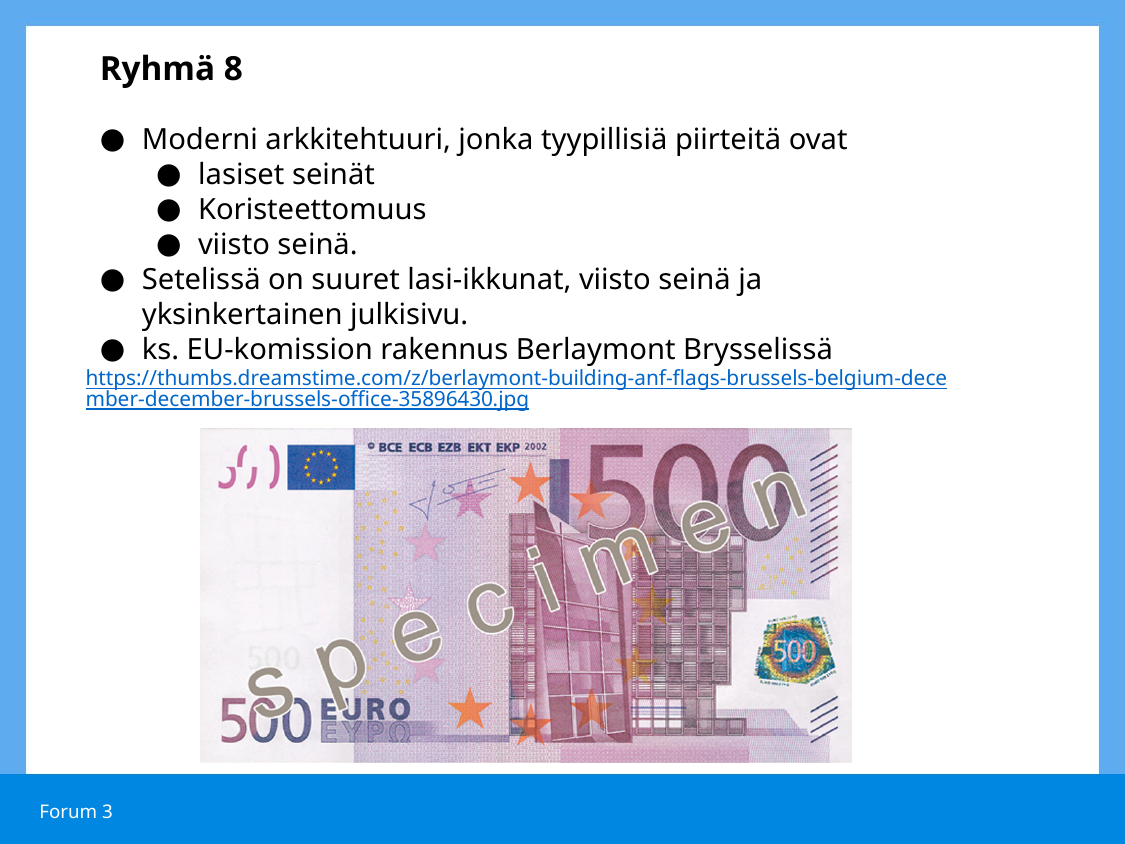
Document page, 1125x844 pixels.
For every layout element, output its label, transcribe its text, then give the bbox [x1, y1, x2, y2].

list Ryhmä 8 Moderni arkkitehtuuri, jonka tyypillisiä piirteitä ovat lasiset seinät Koristeettomuus viisto seinä. Setelissä on suuret lasi-ikkunat, viisto seinä ja yksinkertainen julkisivu. ks. EU-komission rakennus Berlaymont Brysselissä https://thumbs.dreamstime.com/z/berlaymont-building-anf-flags-brussels-belgium-december-december-brussels-office-35896430.jpg [74, 35, 978, 378]
picture [0, 0, 1125, 844]
